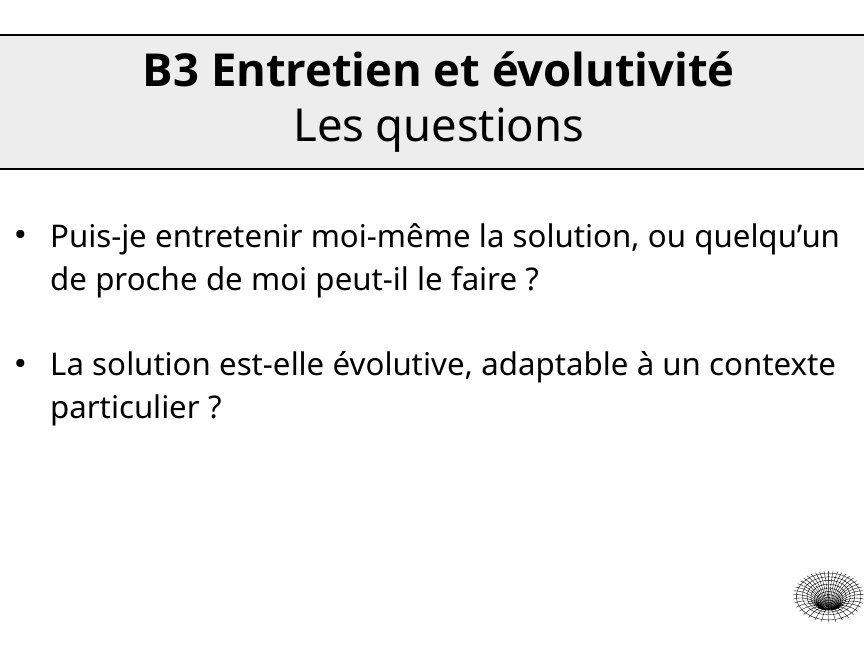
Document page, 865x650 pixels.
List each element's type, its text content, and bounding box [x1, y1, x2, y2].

text_box Puis-je entretenir moi-même la solution, ou quelqu’un de proche de moi peut-il le faire ? La solution est-elle évolutive, adaptable à un contexte particulier ? [0, 206, 857, 639]
title B3 Entretien et évolutivité Les questions [0, 34, 864, 161]
text_box [0, 161, 864, 169]
